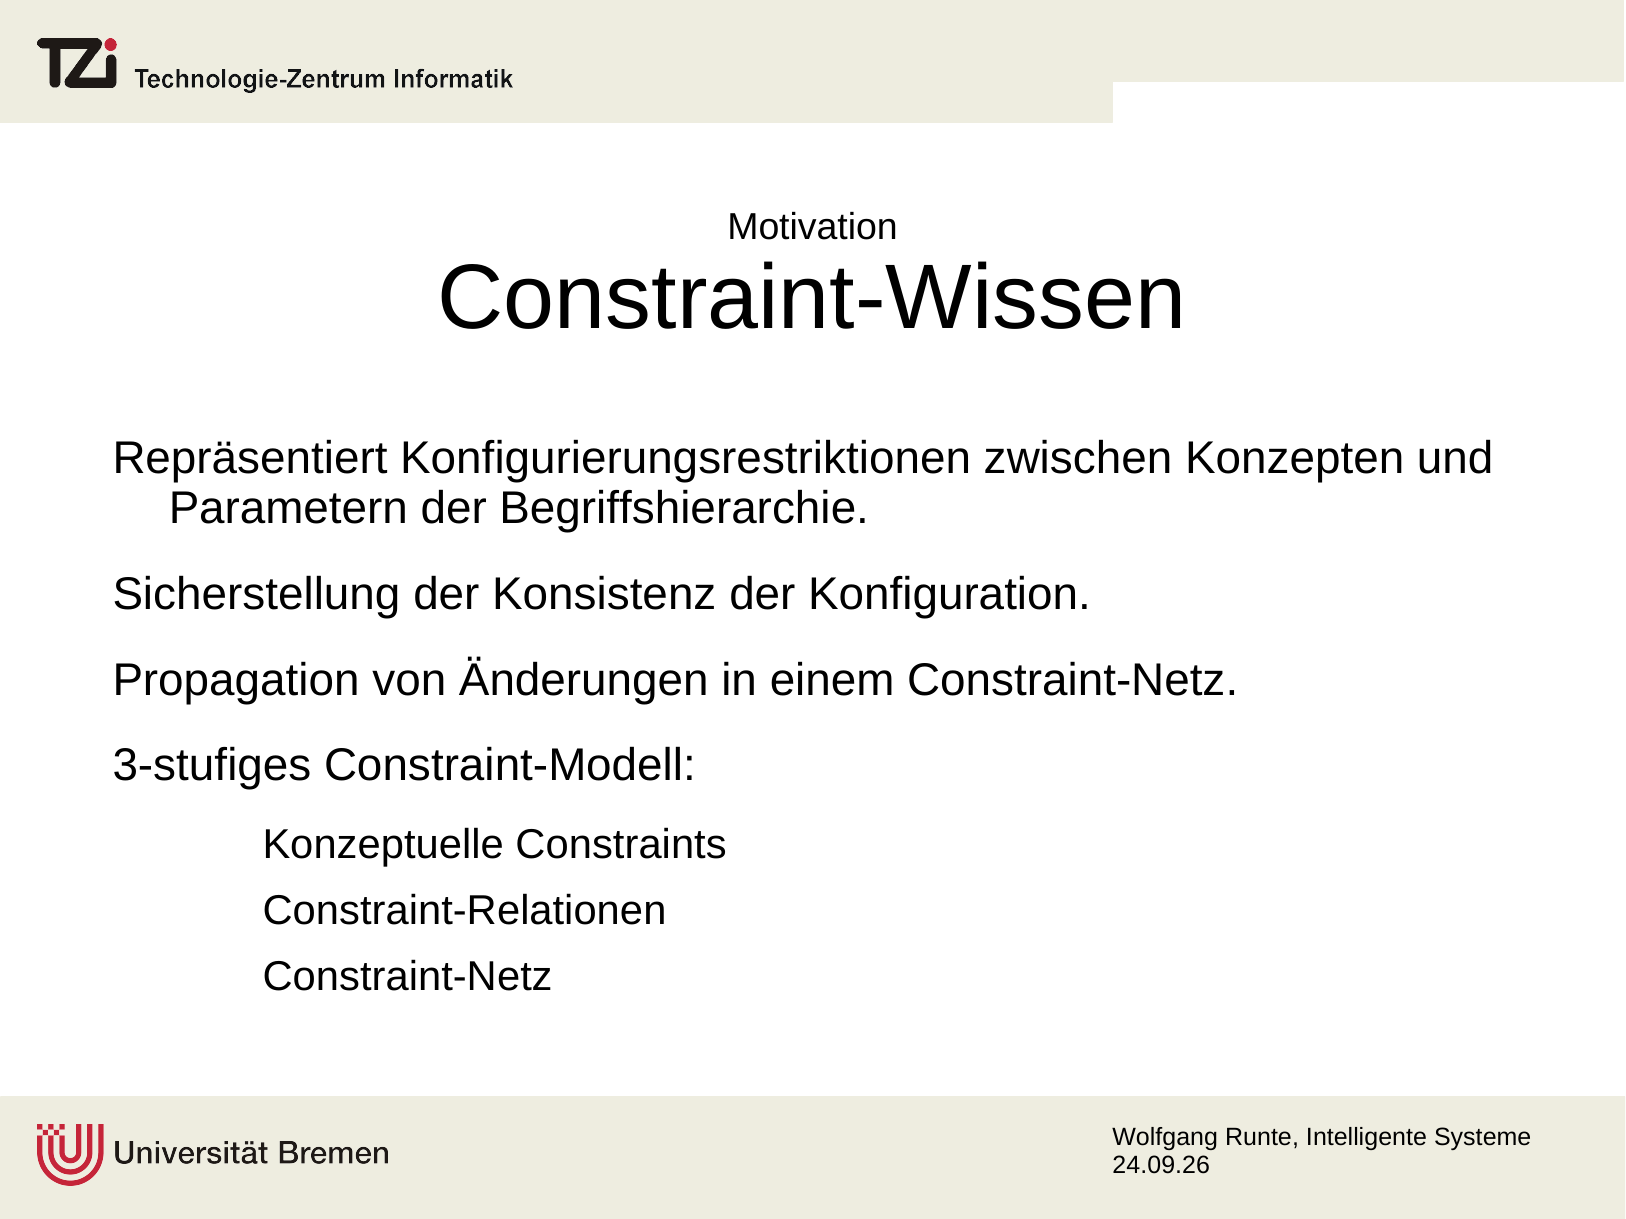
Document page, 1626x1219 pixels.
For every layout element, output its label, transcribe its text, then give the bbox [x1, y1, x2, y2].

picture [37, 38, 513, 93]
list Repräsentiert Konfigurierungsrestriktionen zwischen Konzepten und Parametern der Begriffshierarchie. Sicherstellung der Konsistenz der Konfiguration. Propagation von Änderungen in einem Constraint-Netz. 3-stufiges Constraint-Modell: Konzeptuelle Constraints Constraint-Relationen Constraint-Netz [112, 433, 1513, 1070]
picture [37, 1124, 388, 1186]
title Motivation Constraint-Wissen [112, 162, 1513, 393]
